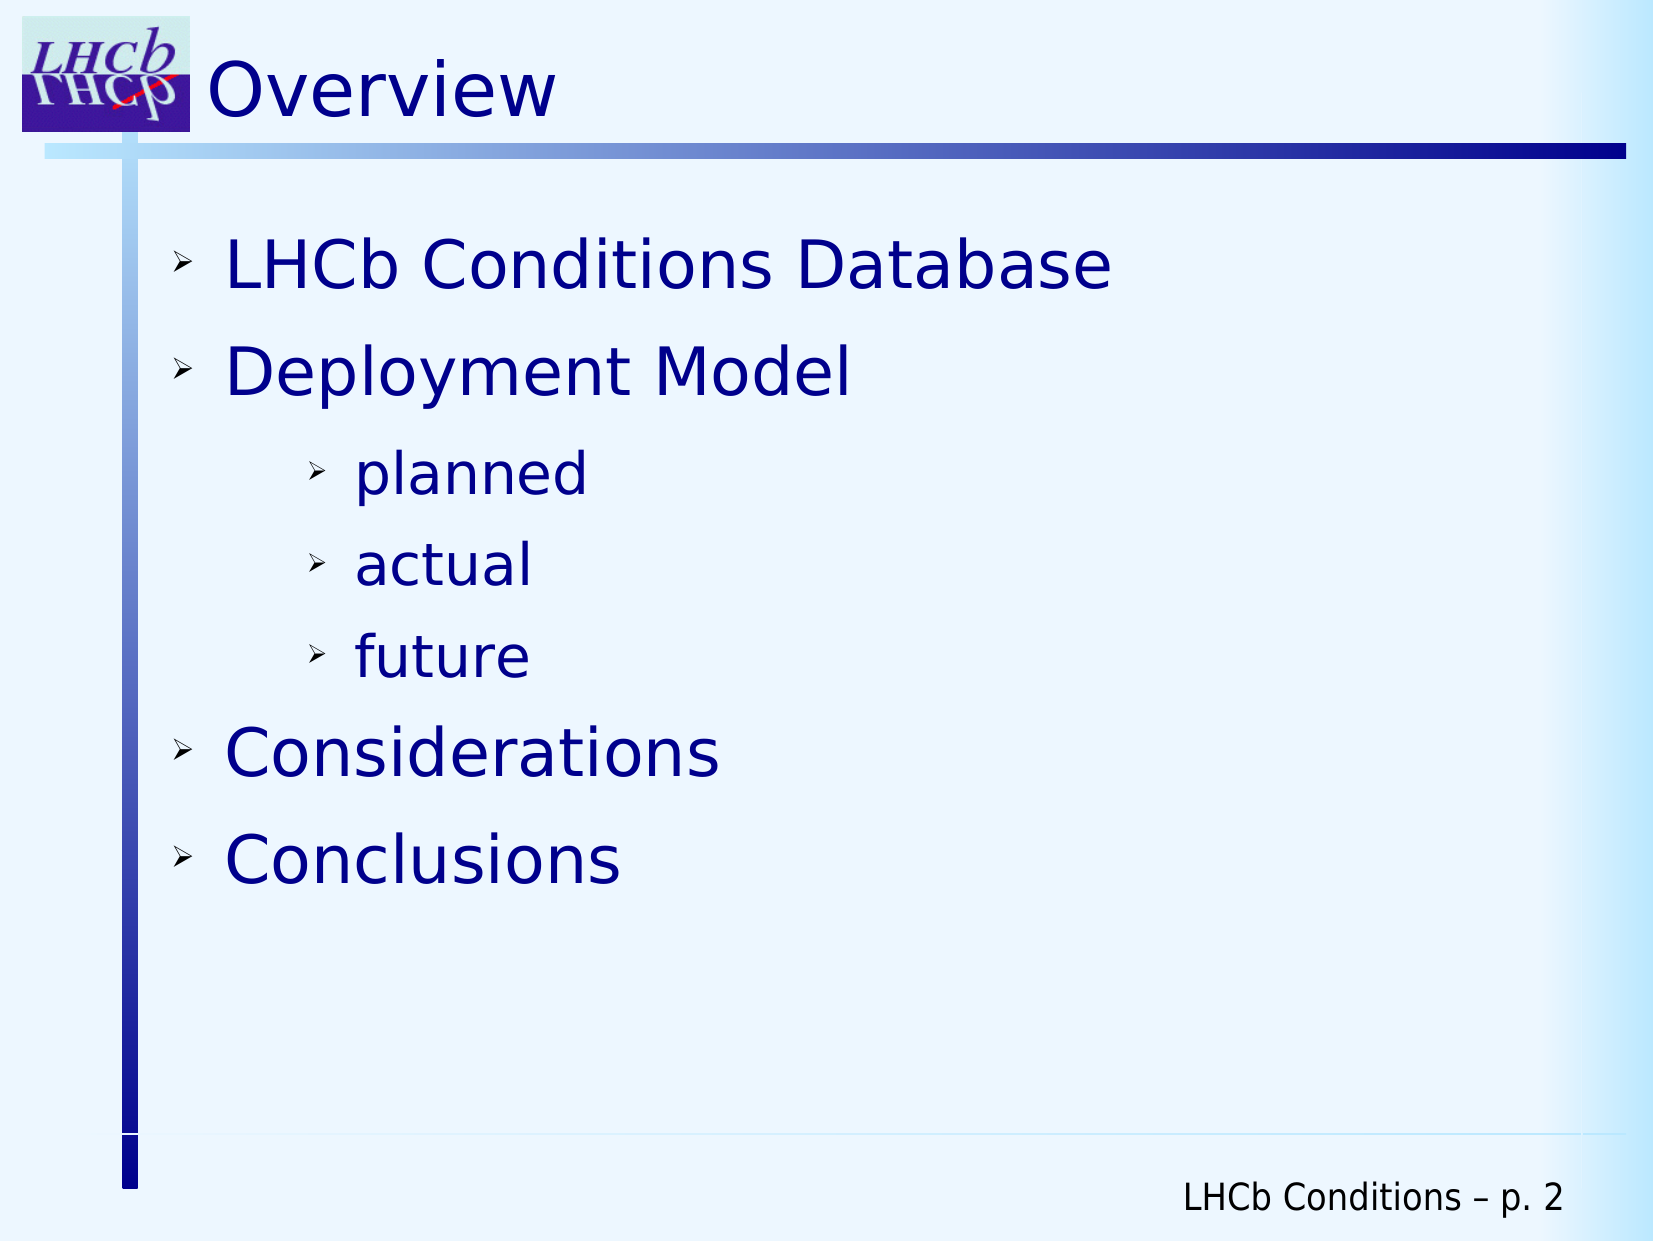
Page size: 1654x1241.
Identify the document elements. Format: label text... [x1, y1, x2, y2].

title Overview [206, 0, 1582, 182]
picture [22, 16, 190, 132]
list LHCb Conditions Database Deployment Model planned actual future Considerations Conclusions [153, 226, 1533, 1095]
